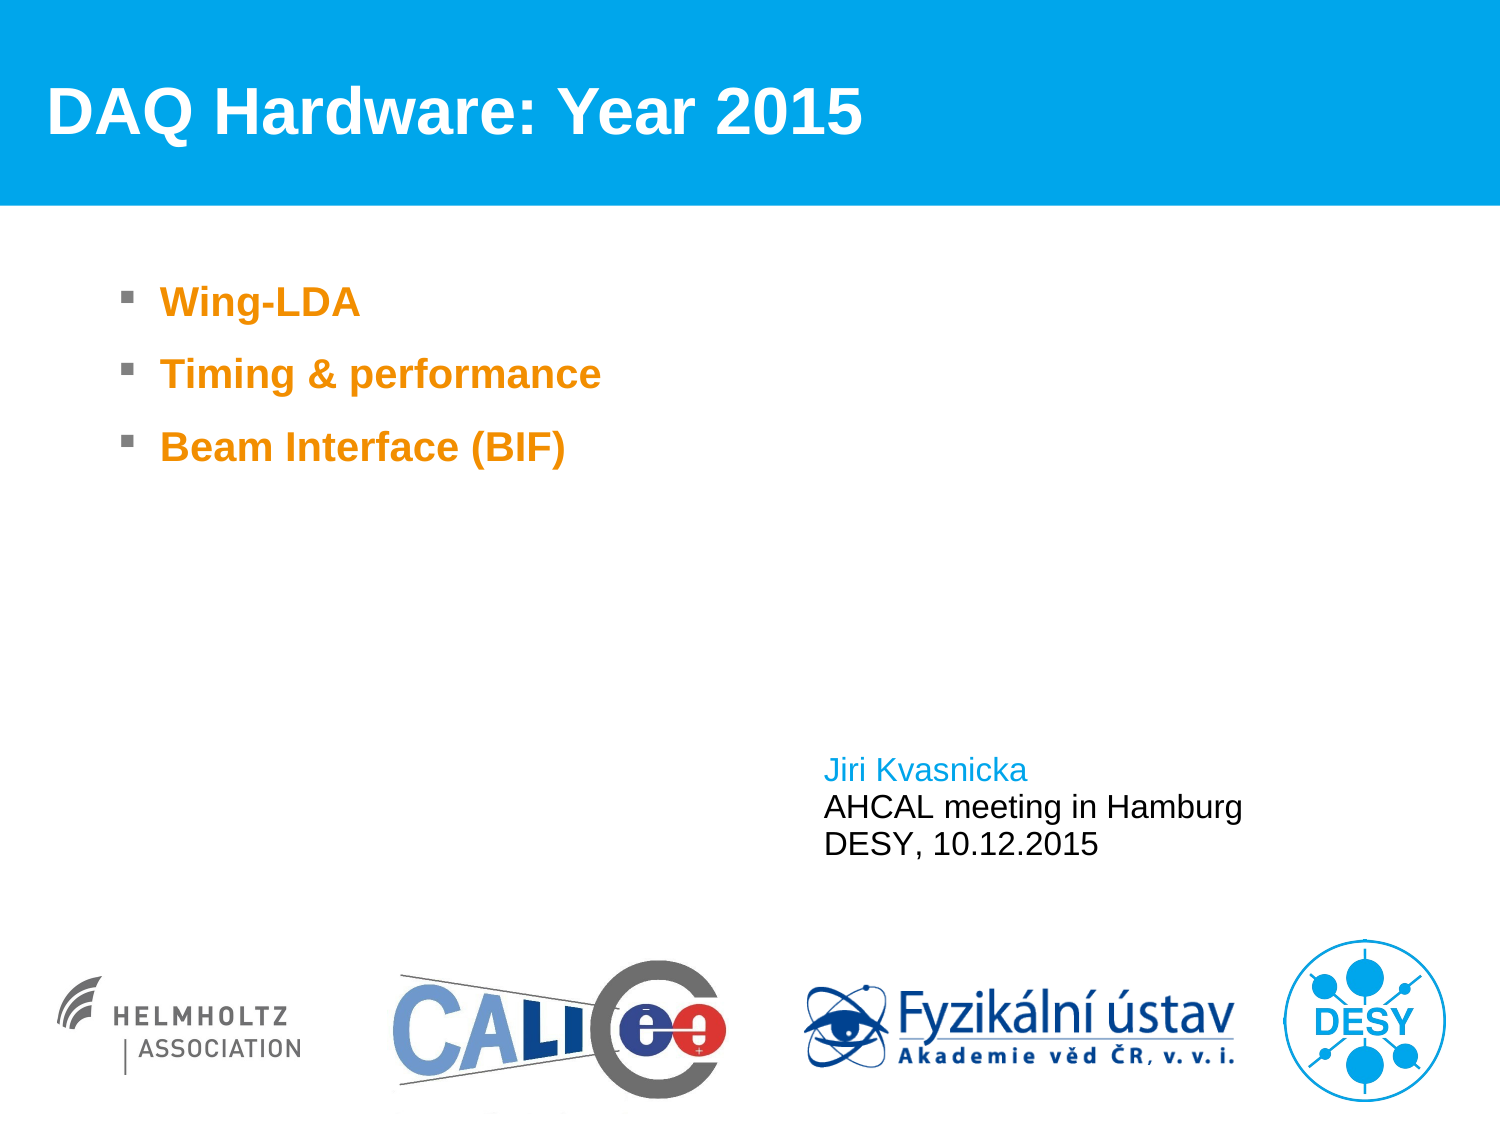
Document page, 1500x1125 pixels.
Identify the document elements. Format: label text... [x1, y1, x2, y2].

picture [57, 976, 300, 1075]
picture [1283, 1027, 1351, 1102]
picture [1370, 939, 1446, 1007]
picture [1287, 943, 1443, 1099]
picture [387, 954, 729, 1115]
picture [1283, 939, 1360, 1015]
text_box Jiri Kvasnicka AHCAL meeting in Hamburg DESY, 10.12.2015 [809, 743, 1493, 871]
title DAQ Hardware: Year 2015 [46, 7, 1444, 206]
picture [1379, 1035, 1446, 1102]
picture [788, 974, 1254, 1080]
subtitle Wing-LDA Timing & performance Beam Interface (BIF) [45, 206, 1445, 543]
